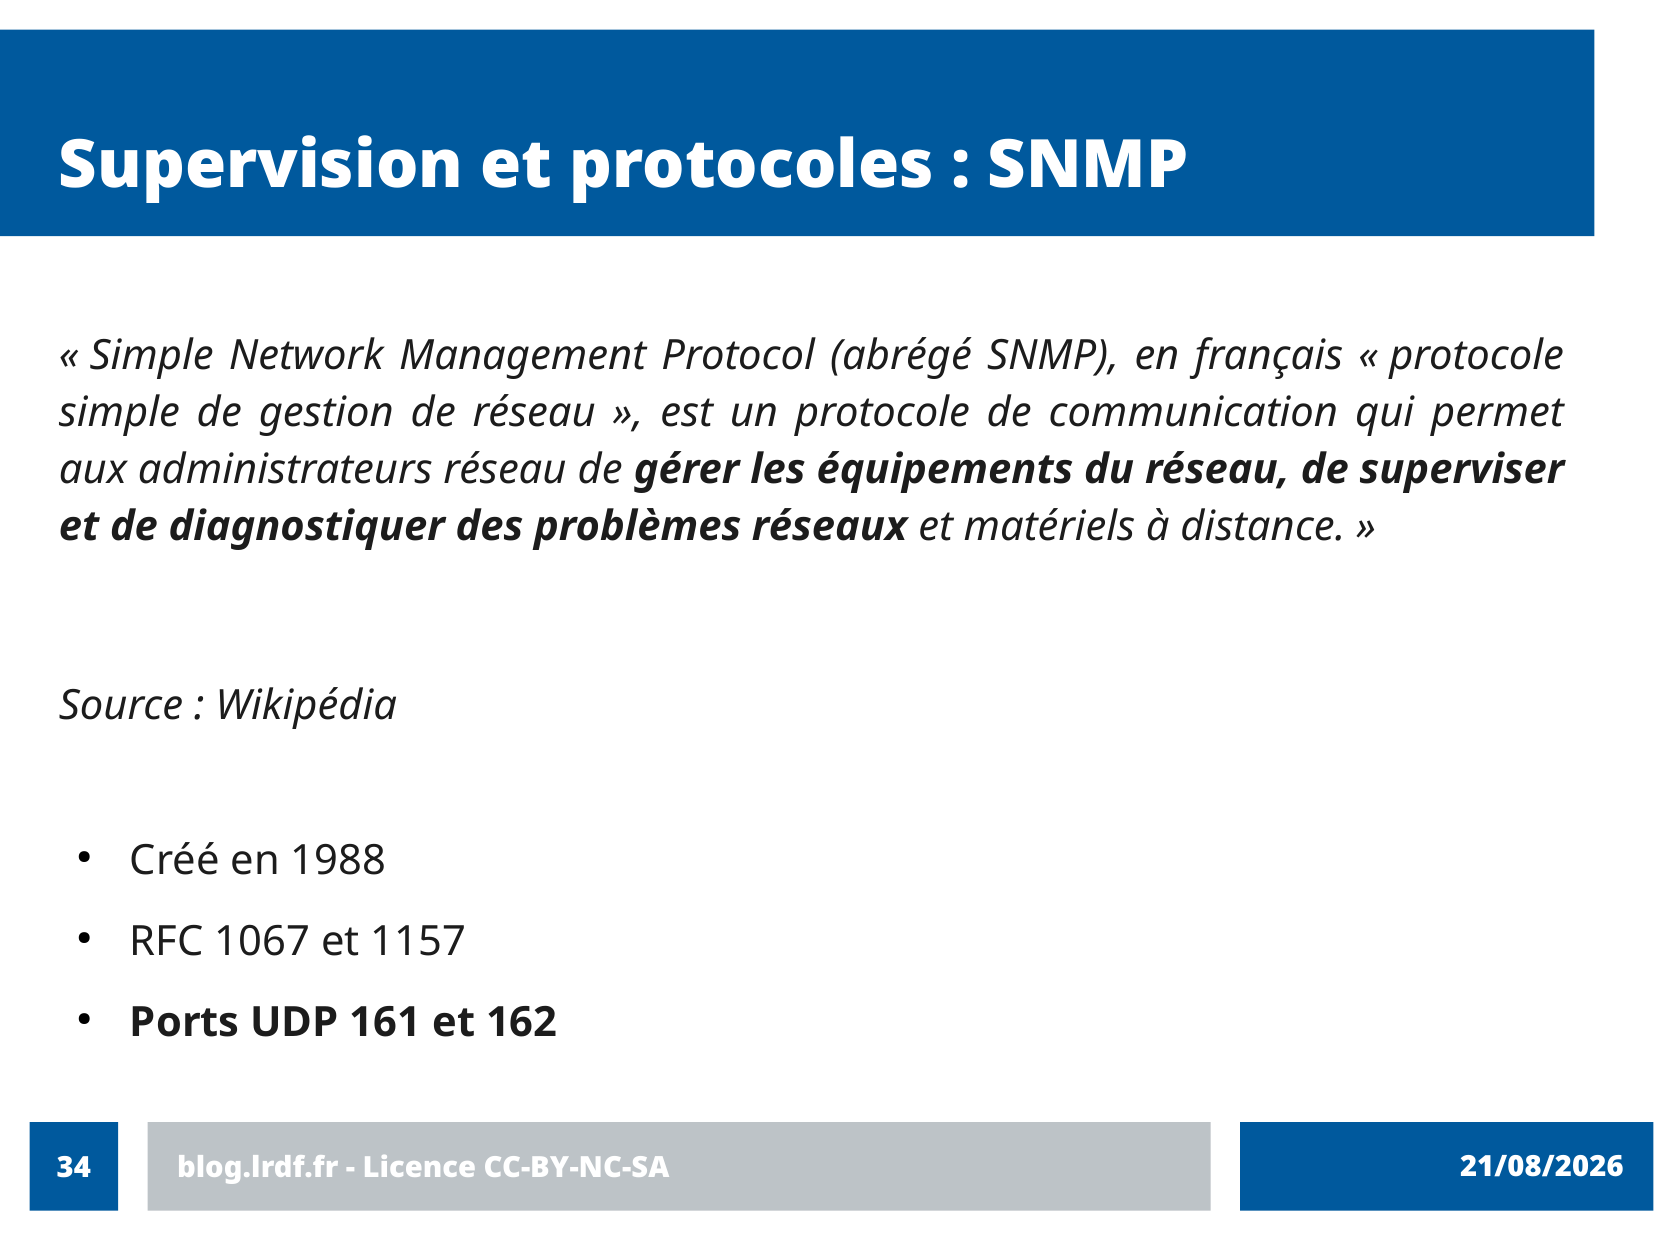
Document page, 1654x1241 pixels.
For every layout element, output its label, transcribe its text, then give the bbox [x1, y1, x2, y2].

list « Simple Network Management Protocol (abrégé SNMP), en français « protocole simple de gestion de réseau », est un protocole de communication qui permet aux administrateurs réseau de gérer les équipements du réseau, de superviser et de diagnostiquer des problèmes réseaux et matériels à distance. » Source : Wikipédia Créé en 1988 RFC 1067 et 1157 Ports UDP 161 et 162 [59, 324, 1565, 1093]
title Supervision et protocoles : SNMP [59, 59, 1595, 207]
